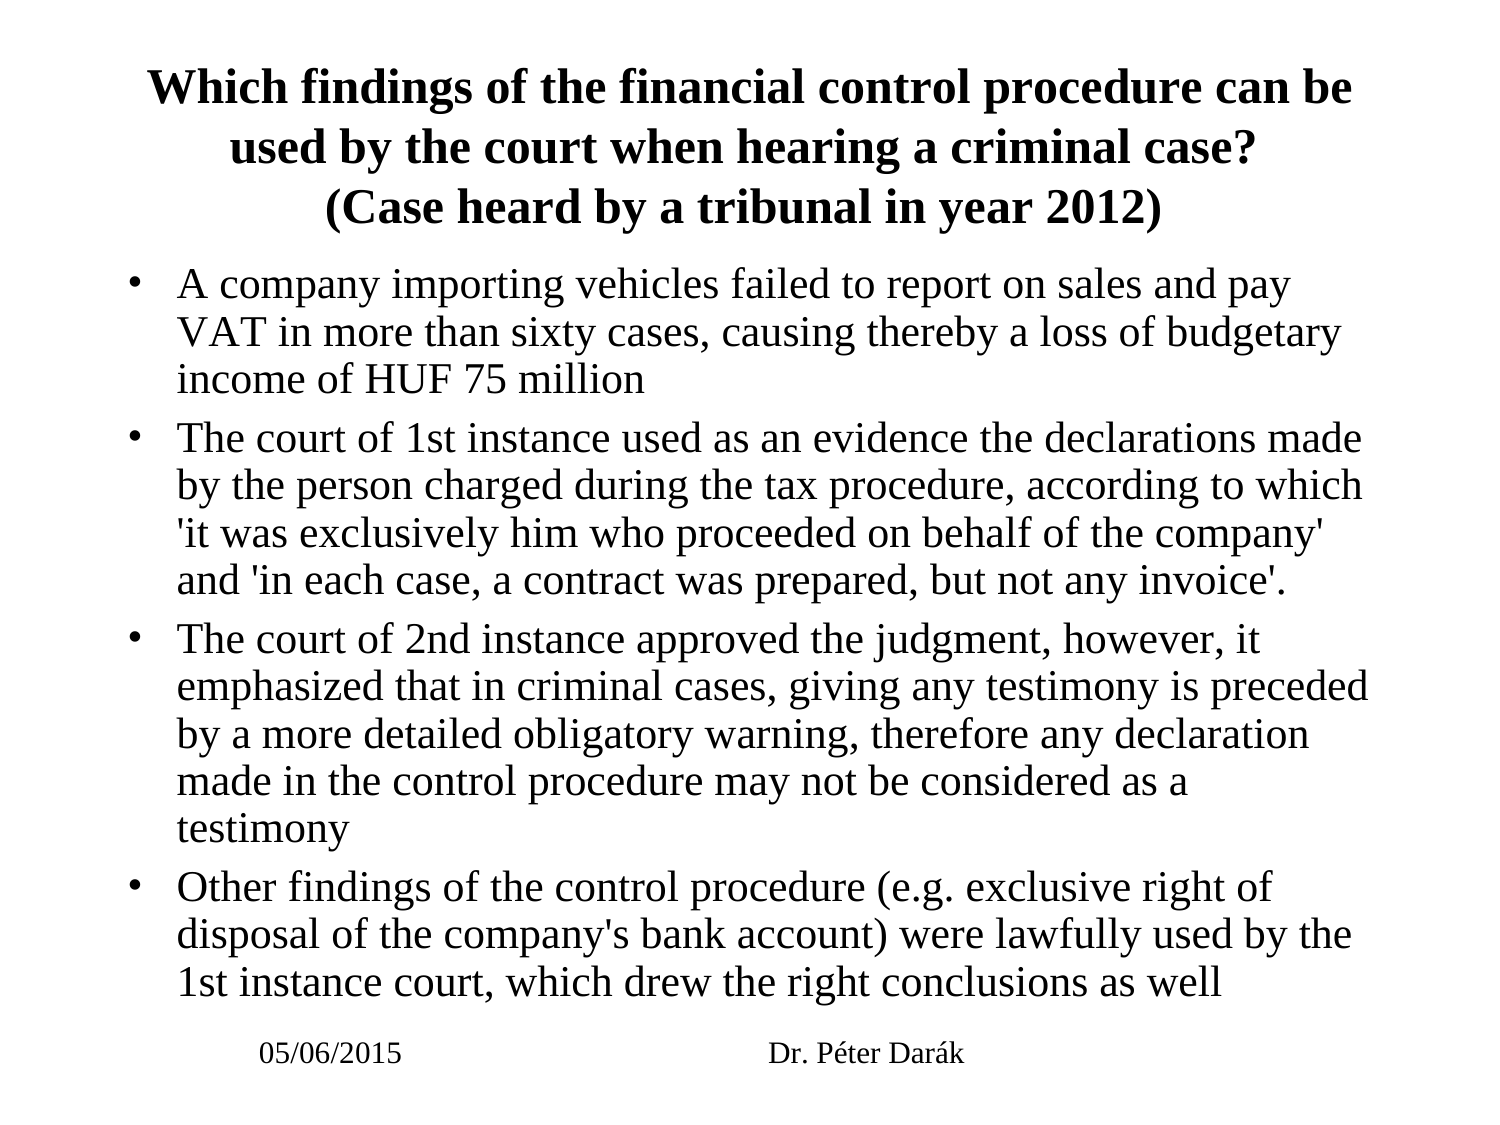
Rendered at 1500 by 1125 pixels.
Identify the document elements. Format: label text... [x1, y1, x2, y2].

title Which findings of the financial control procedure can be used by the court when hearing a criminal case? (Case heard by a tribunal in year 2012) [112, 99, 1388, 188]
list A company importing vehicles failed to report on sales and pay VAT in more than sixty cases, causing thereby a loss of budgetary income of HUF 75 million The court of 1st instance used as an evidence the declarations made by the person charged during the tax procedure, according to which 'it was exclusively him who proceeded on behalf of the company' and 'in each case, a contract was prepared, but not any invoice'. The court of 2nd instance approved the judgment, however, it emphasized that in criminal cases, giving any testimony is preceded by a more detailed obligatory warning, therefore any declaration made in the control procedure may not be considered as a testimony Other findings of the control procedure (e.g. exclusive right of disposal of the company's bank account) were lawfully used by the 1st instance court, which drew the right conclusions as well [112, 253, 1388, 1016]
